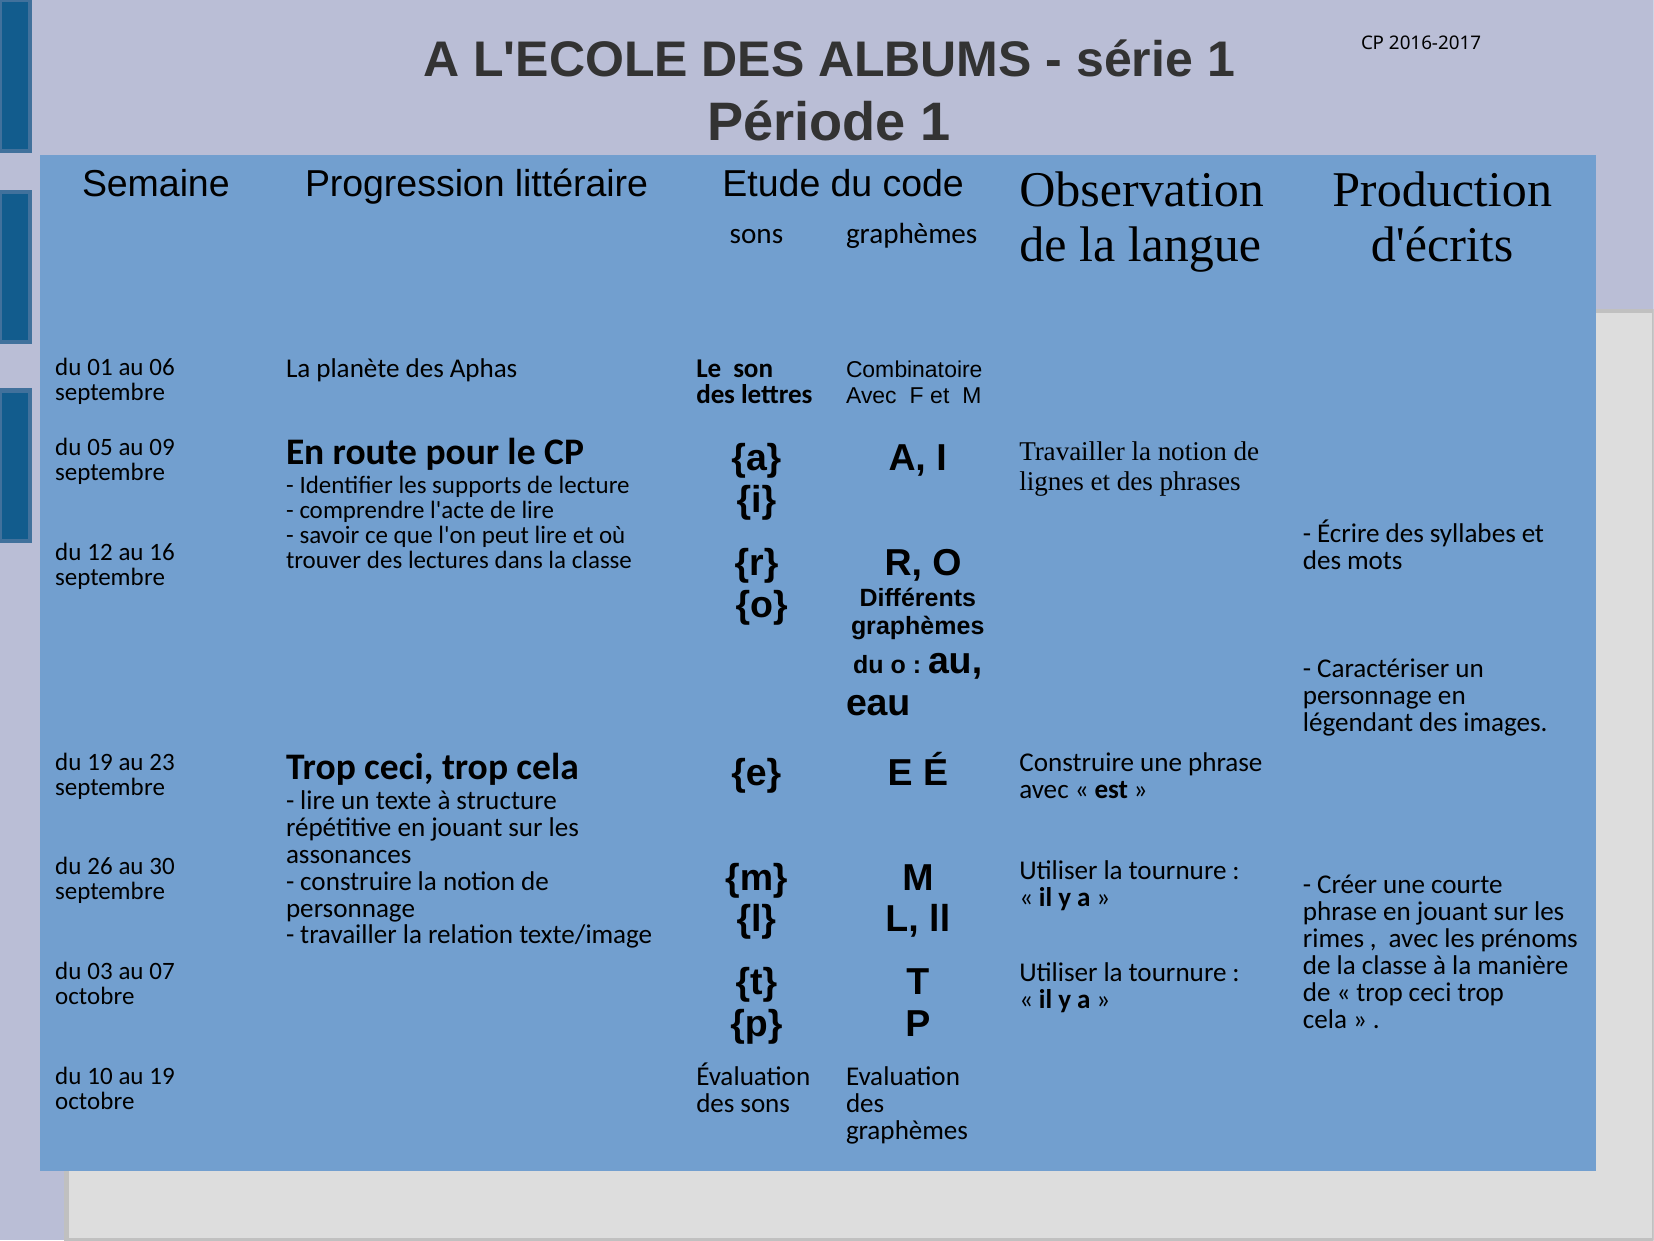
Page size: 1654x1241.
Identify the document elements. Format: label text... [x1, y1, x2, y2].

table_cell A, I [831, 429, 1005, 534]
table_cell du 12 au 16 septembre [40, 534, 271, 744]
table_header Semaine [40, 155, 271, 349]
table_cell Evaluation des graphèmes [831, 1058, 1005, 1171]
table_cell {r} {o} [681, 534, 831, 744]
table_cell sons [681, 215, 831, 349]
table_header Observation de la langue [1005, 155, 1288, 349]
table_cell du 10 au 19 octobre [40, 1058, 271, 1171]
table_header Progression littéraire [271, 155, 681, 349]
table_cell {e} [681, 744, 831, 849]
table_cell Le son des lettres [681, 349, 831, 429]
table_header Production d'écrits [1288, 155, 1596, 349]
table_cell {m} {l} [681, 849, 831, 953]
text_box CP 2016-2017 [1361, 29, 1597, 92]
table_cell du 19 au 23 septembre [40, 744, 271, 849]
table_cell - Écrire des syllabes et des mots - Caractériser un personnage en légendant des images. - Créer une courte phrase en jouant sur les rimes , avec les prénoms de la classe à la manière de « trop ceci trop cela » . [1288, 349, 1596, 1171]
table_cell Construire une phrase avec « est » Utiliser la tournure : « il y a » [1005, 744, 1288, 953]
table_cell R, O Différents graphèmes du o : au, eau [831, 534, 1005, 744]
table_cell M L, ll [831, 849, 1005, 953]
table_cell La planète des Aphas [271, 349, 681, 429]
table_cell du 26 au 30 septembre [40, 849, 271, 953]
title A L'ECOLE DES ALBUMS - série 1 Période 1 [123, 29, 1536, 149]
table_cell {a} {i} [681, 429, 831, 534]
table_cell T P [831, 953, 1005, 1058]
table_cell E É [831, 744, 1005, 849]
table_cell du 05 au 09 septembre [40, 429, 271, 534]
table_cell Trop ceci, trop cela - lire un texte à structure répétitive en jouant sur les assonances - construire la notion de personnage - travailler la relation texte/image [271, 744, 681, 1171]
table_cell Évaluation des sons [681, 1058, 831, 1171]
table_cell Utiliser la tournure : « il y a » [1005, 953, 1288, 1058]
table_cell du 03 au 07 octobre [40, 953, 271, 1058]
table_cell [1005, 1058, 1288, 1171]
table_cell du 01 au 06 septembre [40, 349, 271, 429]
table_cell Combinatoire Avec F et M [831, 349, 1005, 429]
table_cell [1005, 349, 1288, 429]
table_cell Travailler la notion de lignes et des phrases [1005, 429, 1288, 744]
table_cell En route pour le CP - Identifier les supports de lecture - comprendre l'acte de lire - savoir ce que l'on peut lire et où trouver des lectures dans la classe [271, 429, 681, 744]
table_cell graphèmes [831, 215, 1005, 349]
table_header Etude du code [681, 155, 1005, 215]
table_cell {t} {p} [681, 953, 831, 1058]
